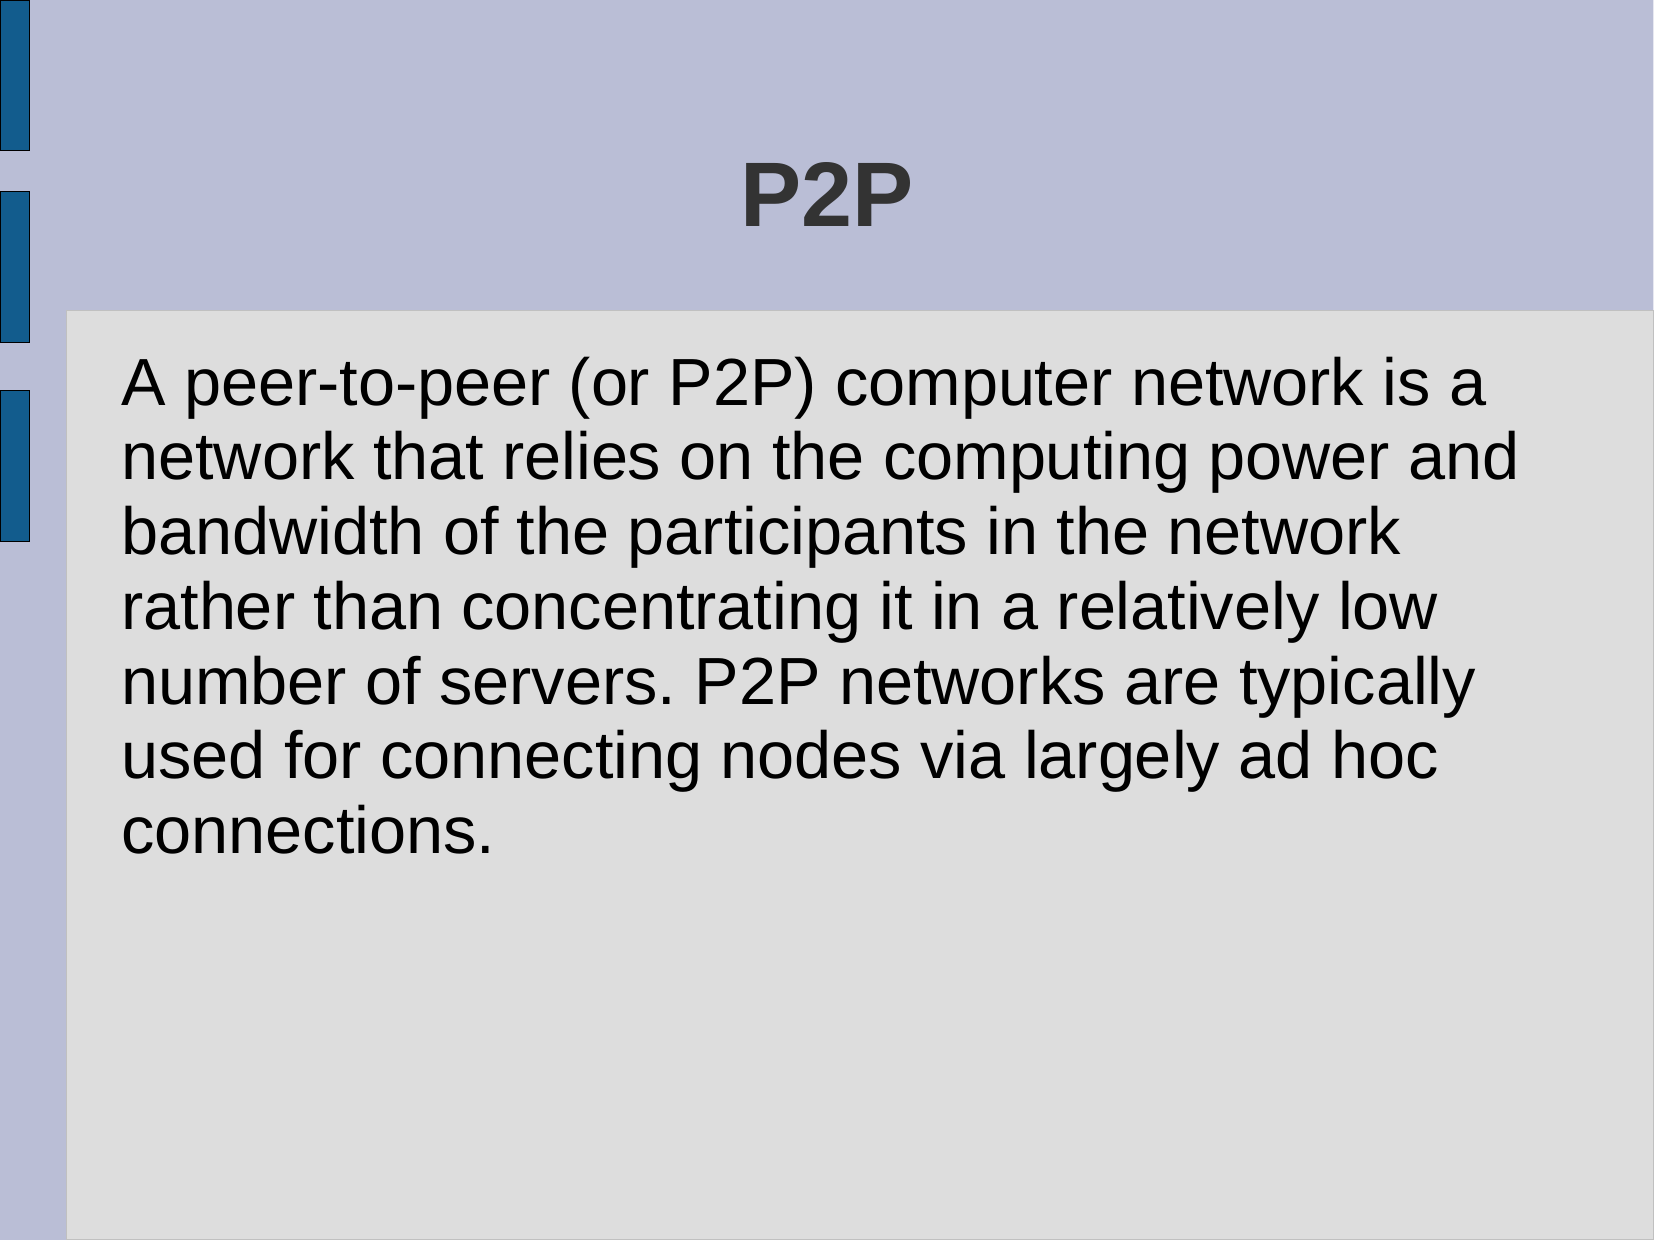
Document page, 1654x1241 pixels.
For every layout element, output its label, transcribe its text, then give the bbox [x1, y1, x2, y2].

title P2P [121, 91, 1534, 299]
list A peer-to-peer (or P2P) computer network is a network that relies on the computing power and bandwidth of the participants in the network rather than concentrating it in a relatively low number of servers. P2P networks are typically used for connecting nodes via largely ad hoc connections. [121, 344, 1534, 1127]
